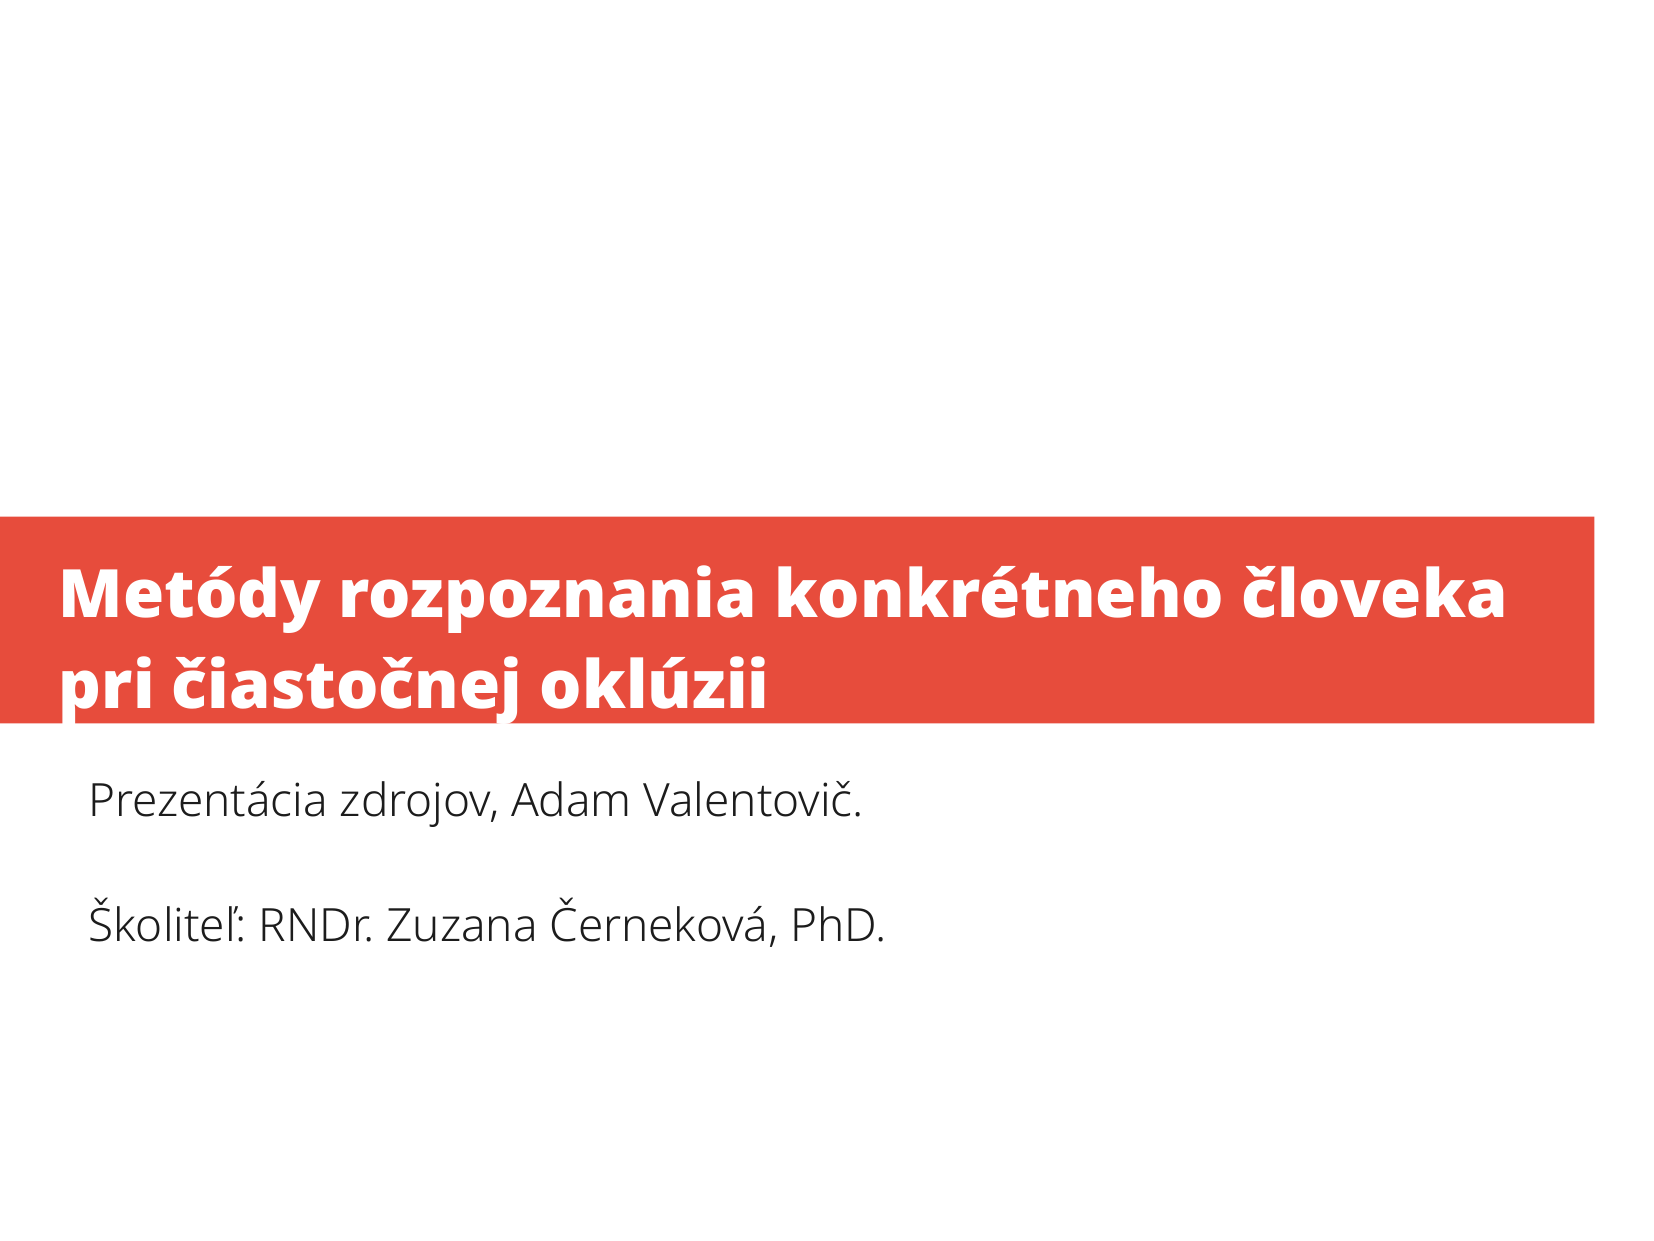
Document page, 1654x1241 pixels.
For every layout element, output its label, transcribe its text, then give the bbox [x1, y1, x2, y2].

subtitle Prezentácia zdrojov, Adam Valentovič. Školiteľ: RNDr. Zuzana Černeková, PhD. [88, 767, 1595, 1182]
title Metódy rozpoznania konkrétneho človeka pri čiastočnej oklúzii [59, 546, 1595, 694]
